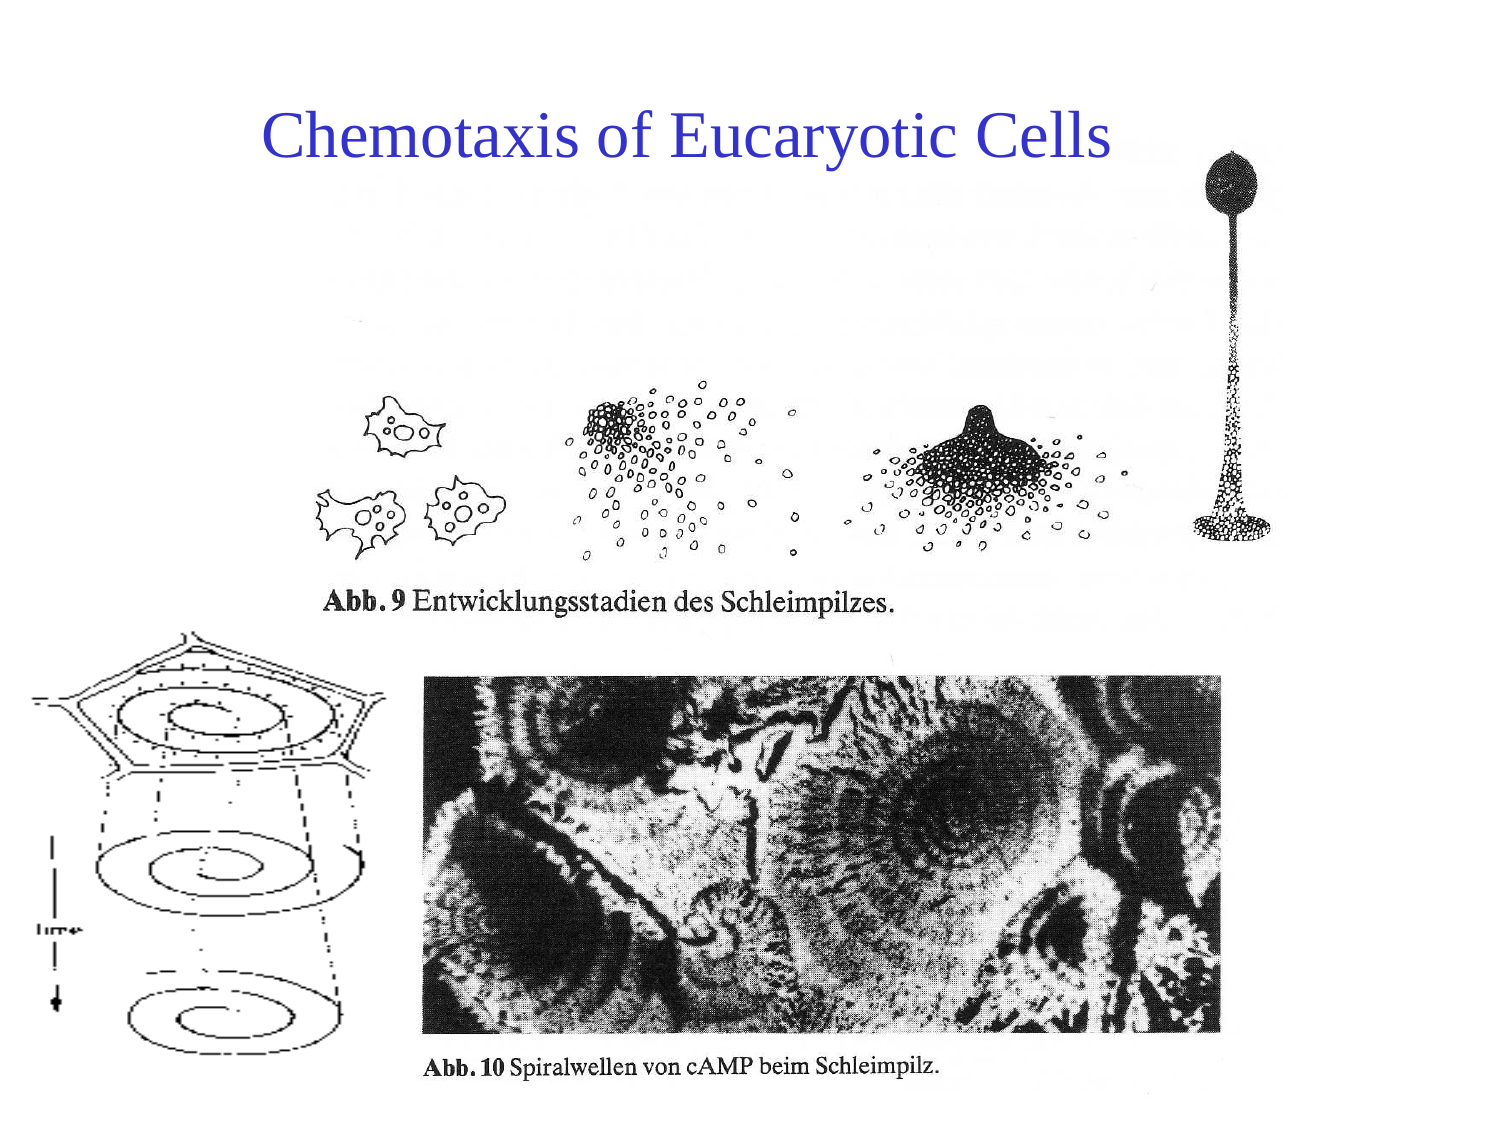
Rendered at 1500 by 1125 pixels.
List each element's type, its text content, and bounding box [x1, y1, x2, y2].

chart [17, 612, 400, 1075]
title Chemotaxis of Eucaryotic Cells [50, 37, 1326, 225]
picture [300, 225, 1300, 1101]
